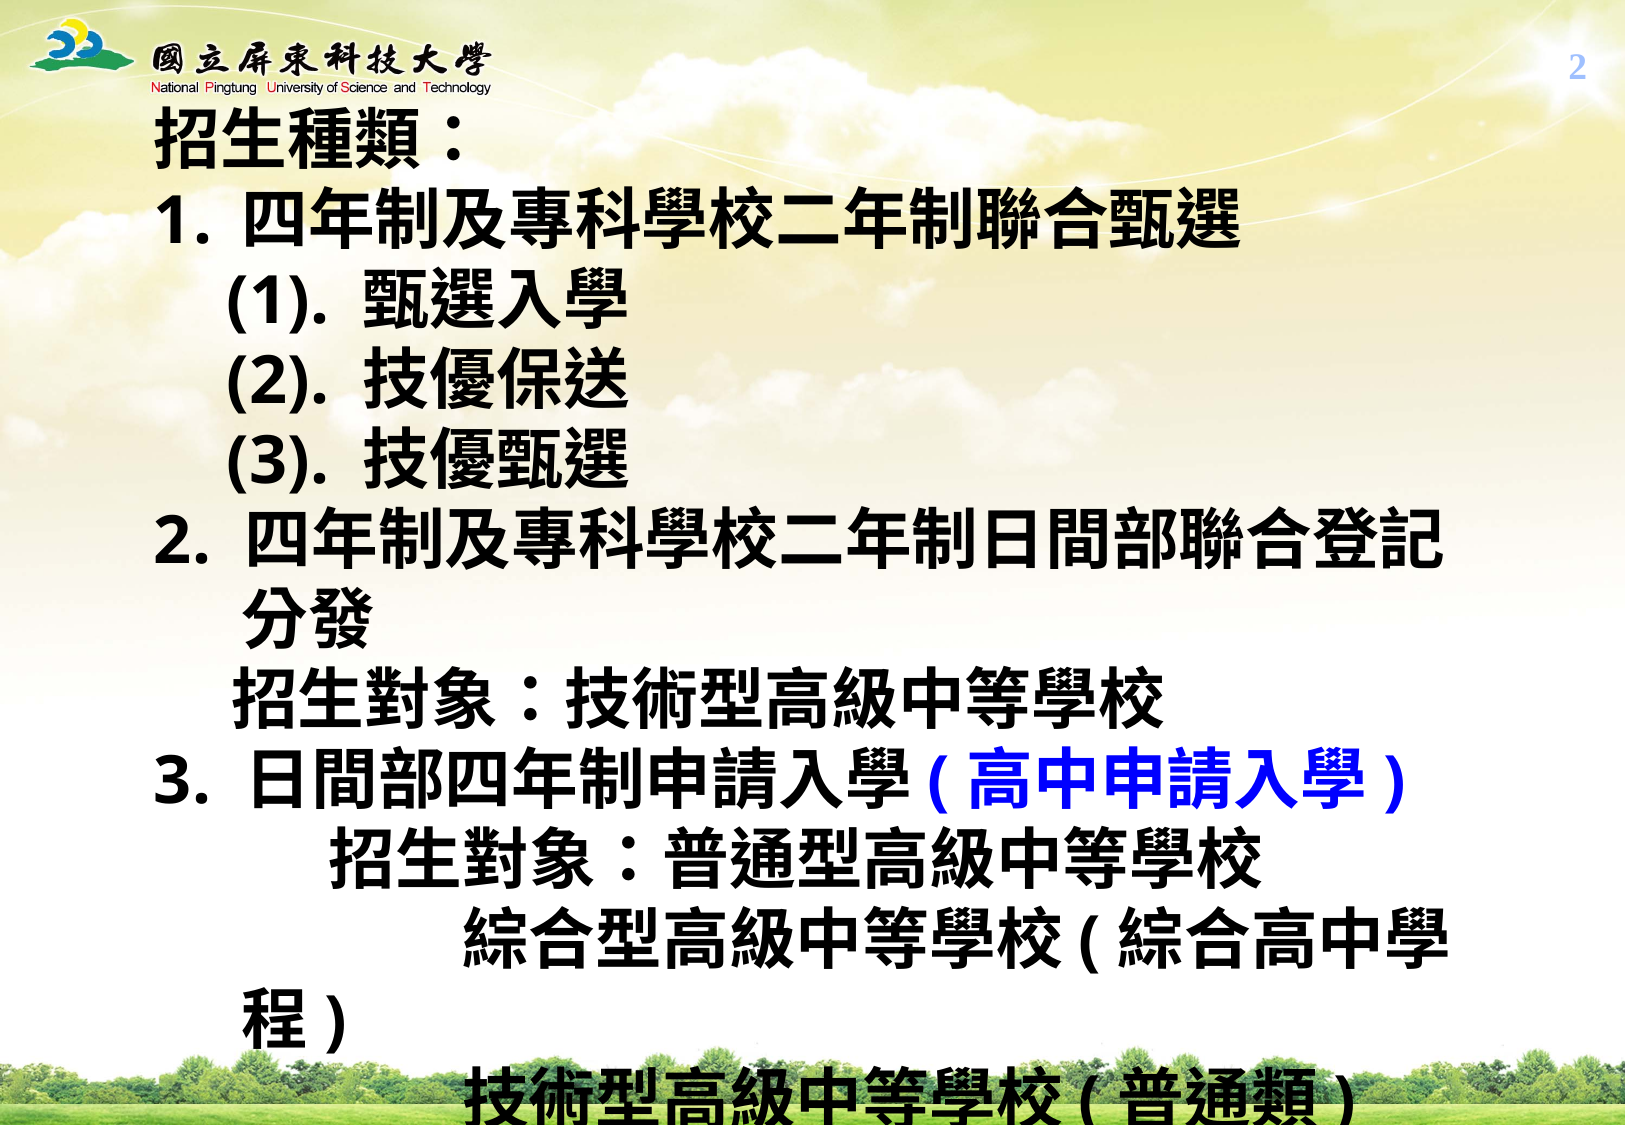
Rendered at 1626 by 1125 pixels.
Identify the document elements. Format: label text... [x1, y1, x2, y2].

picture [0, 0, 1625, 1125]
text_box 招生種類： 四年制及專科學校二年制聯合甄選 (1). 甄選入學 (2). 技優保送 (3). 技優甄選 2. 四年制及專科學校二年制日間部聯合登記分發 招生對象：技術型高級中等學校 3. 日間部四年制申請入學(高中申請入學) 招生對象：普通型高級中等學校 綜合型高級中等學校(綜合高中學程) 技術型高級中等學校(普通類) [139, 89, 1510, 1125]
